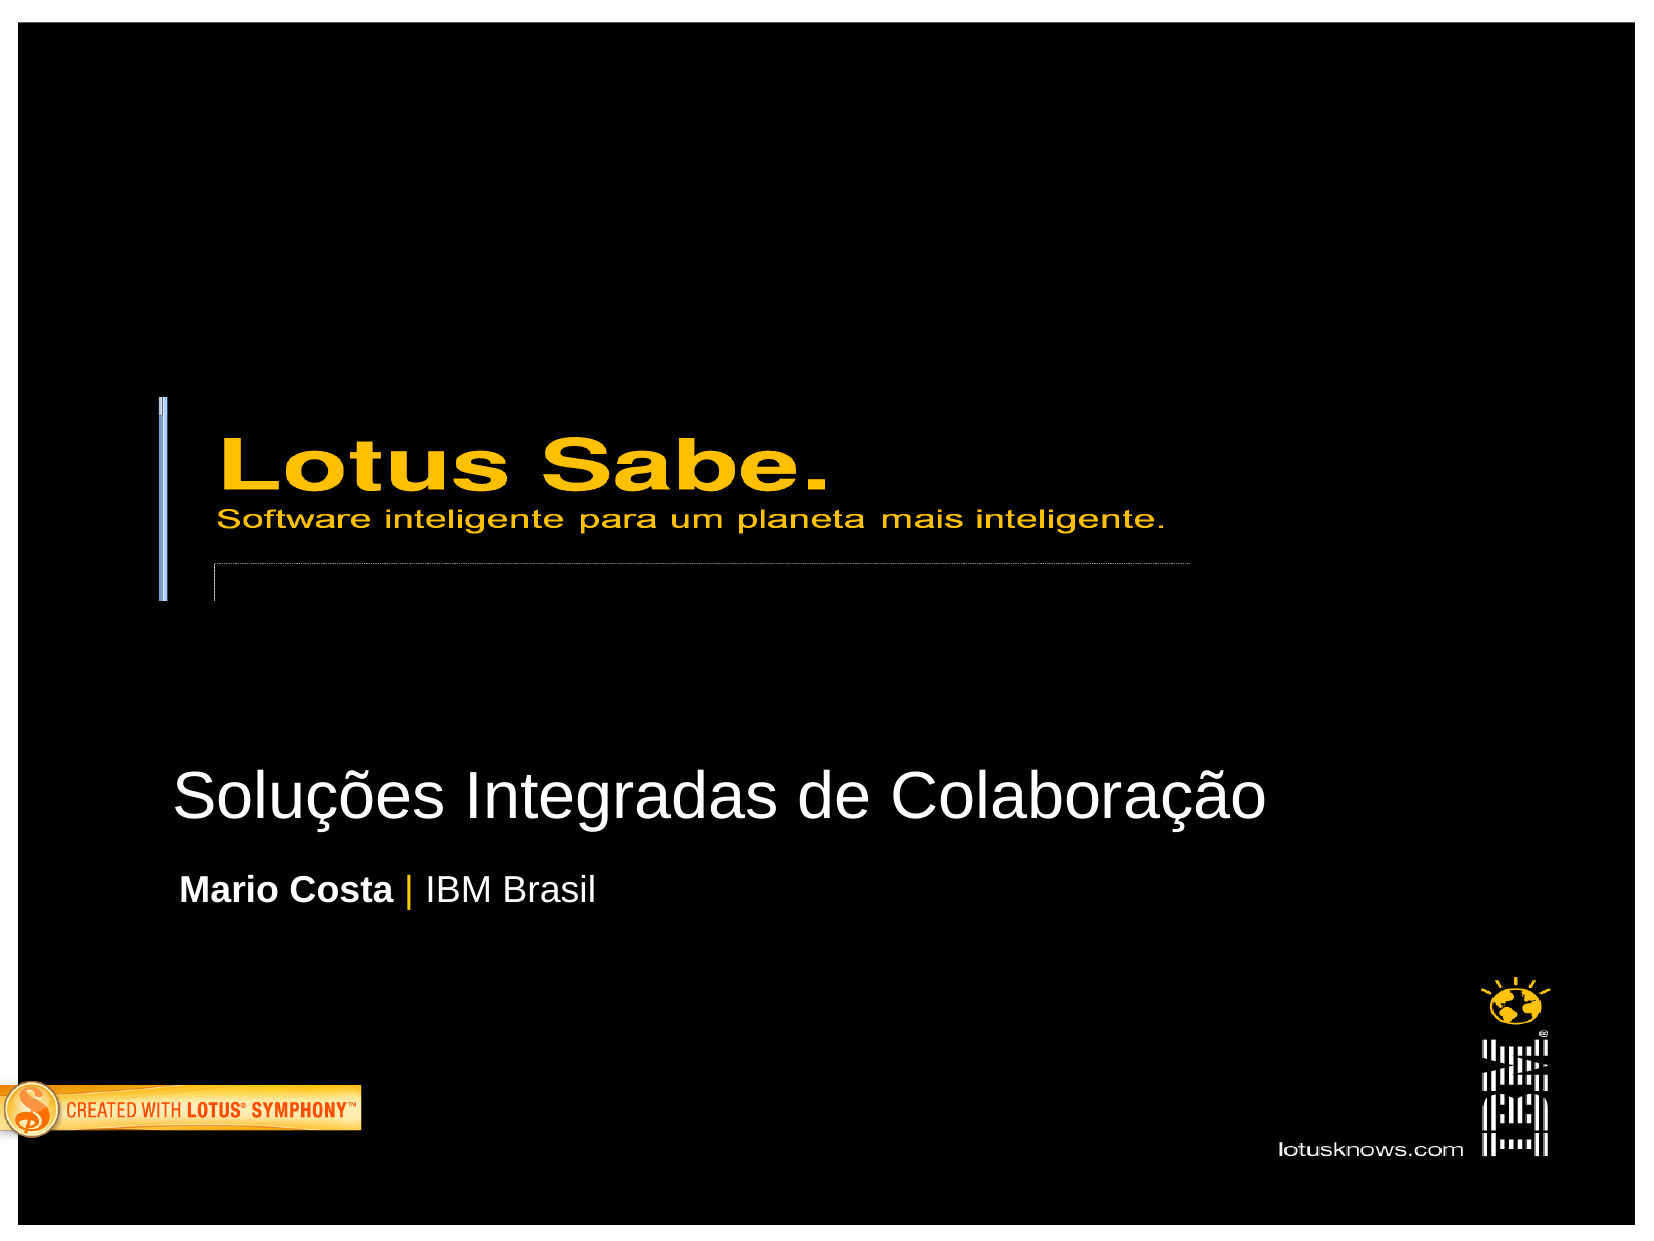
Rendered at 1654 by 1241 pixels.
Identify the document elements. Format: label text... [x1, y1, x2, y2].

title Soluções Integradas de Colaboração [172, 622, 1599, 834]
text_box Mario Costa | IBM Brasil [179, 863, 1223, 913]
picture [158, 397, 1191, 601]
picture [0, 830, 1620, 1215]
